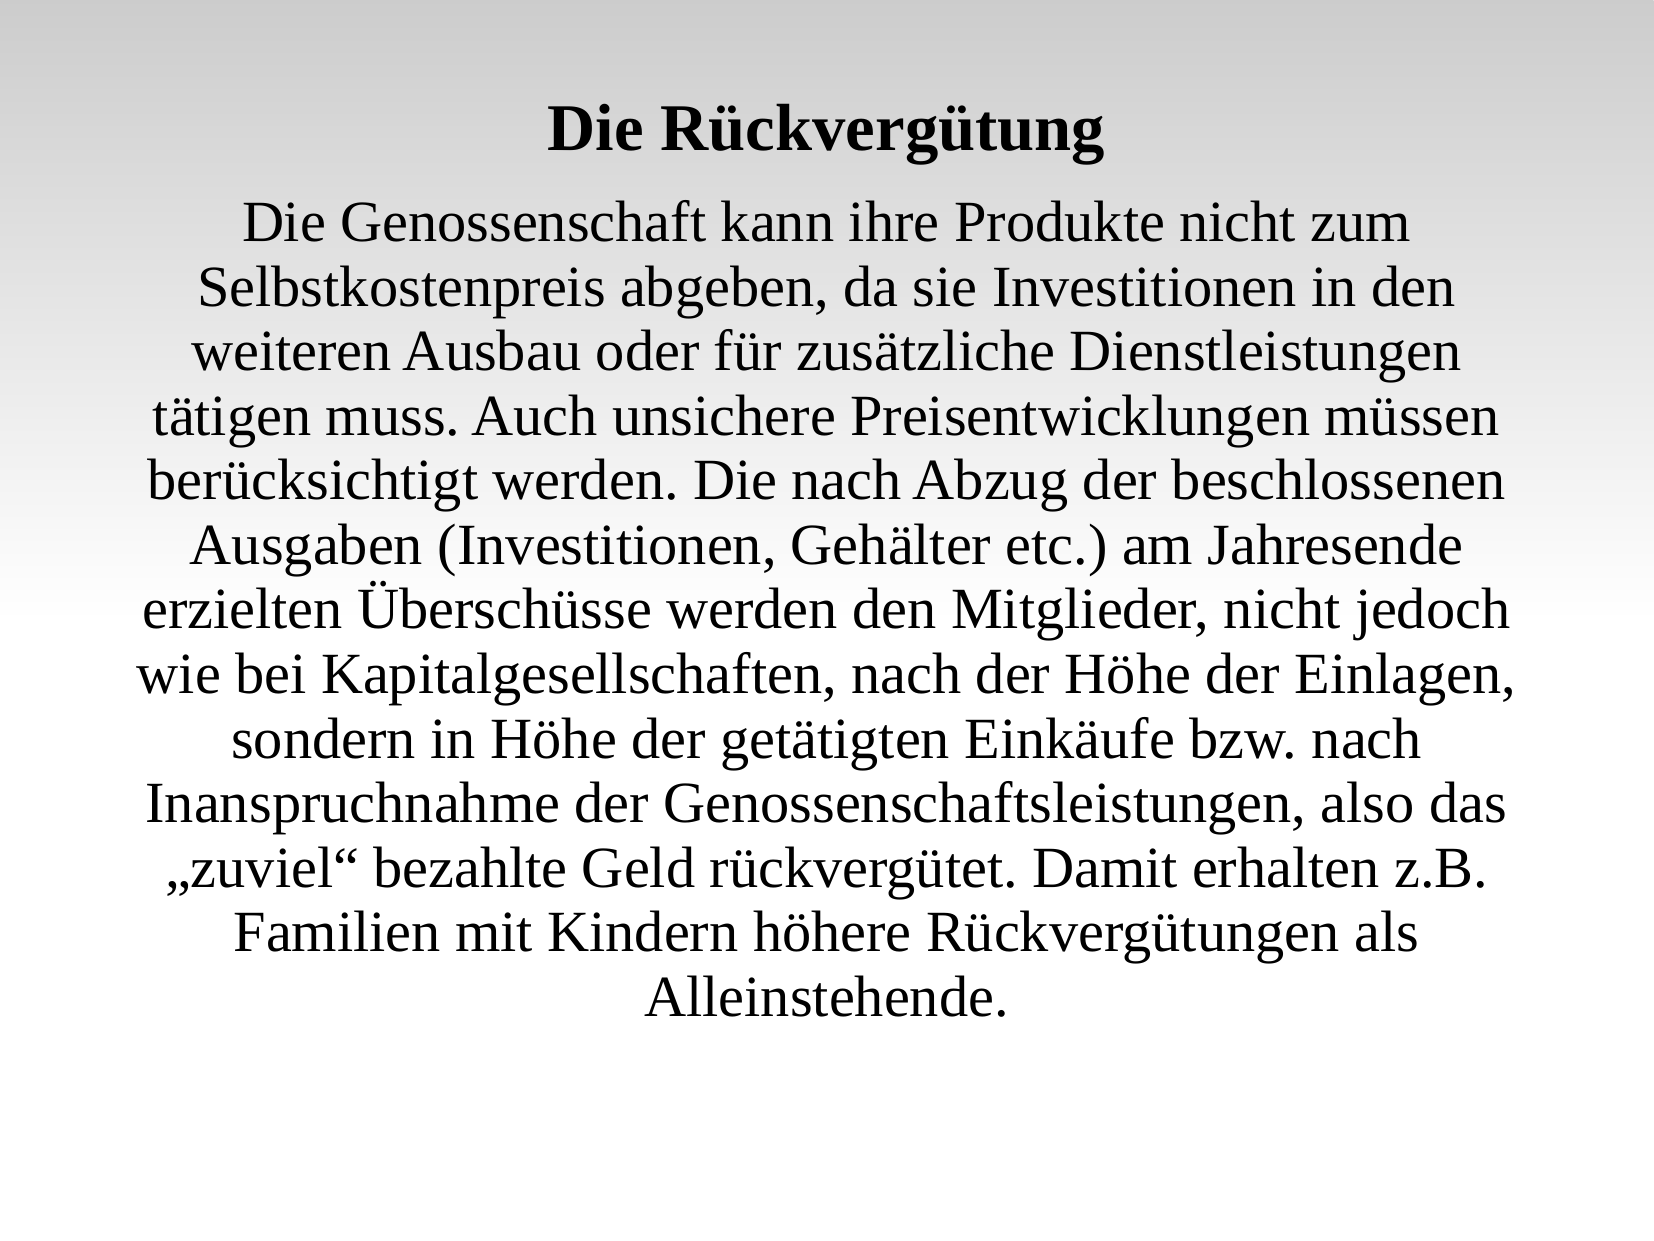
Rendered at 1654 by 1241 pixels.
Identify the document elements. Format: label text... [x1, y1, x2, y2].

text_box Die Rückvergütung Die Genossenschaft kann ihre Produkte nicht zum Selbstkostenpreis abgeben, da sie Investitionen in den weiteren Ausbau oder für zusätzliche Dienstleistungen tätigen muss. Auch unsichere Preisentwicklungen müssen berücksichtigt werden. Die nach Abzug der beschlossenen Ausgaben (Investitionen, Gehälter etc.) am Jahresende erzielten Überschüsse werden den Mitglieder, nicht jedoch wie bei Kapitalgesellschaften, nach der Höhe der Einlagen, sondern in Höhe der getätigten Einkäufe bzw. nach Inanspruchnahme der Genossenschaftsleistungen, also das „zuviel“ bezahlte Geld rückvergütet. Damit erhalten z.B. Familien mit Kindern höhere Rückvergütungen als Alleinstehende. [94, 83, 1560, 1037]
